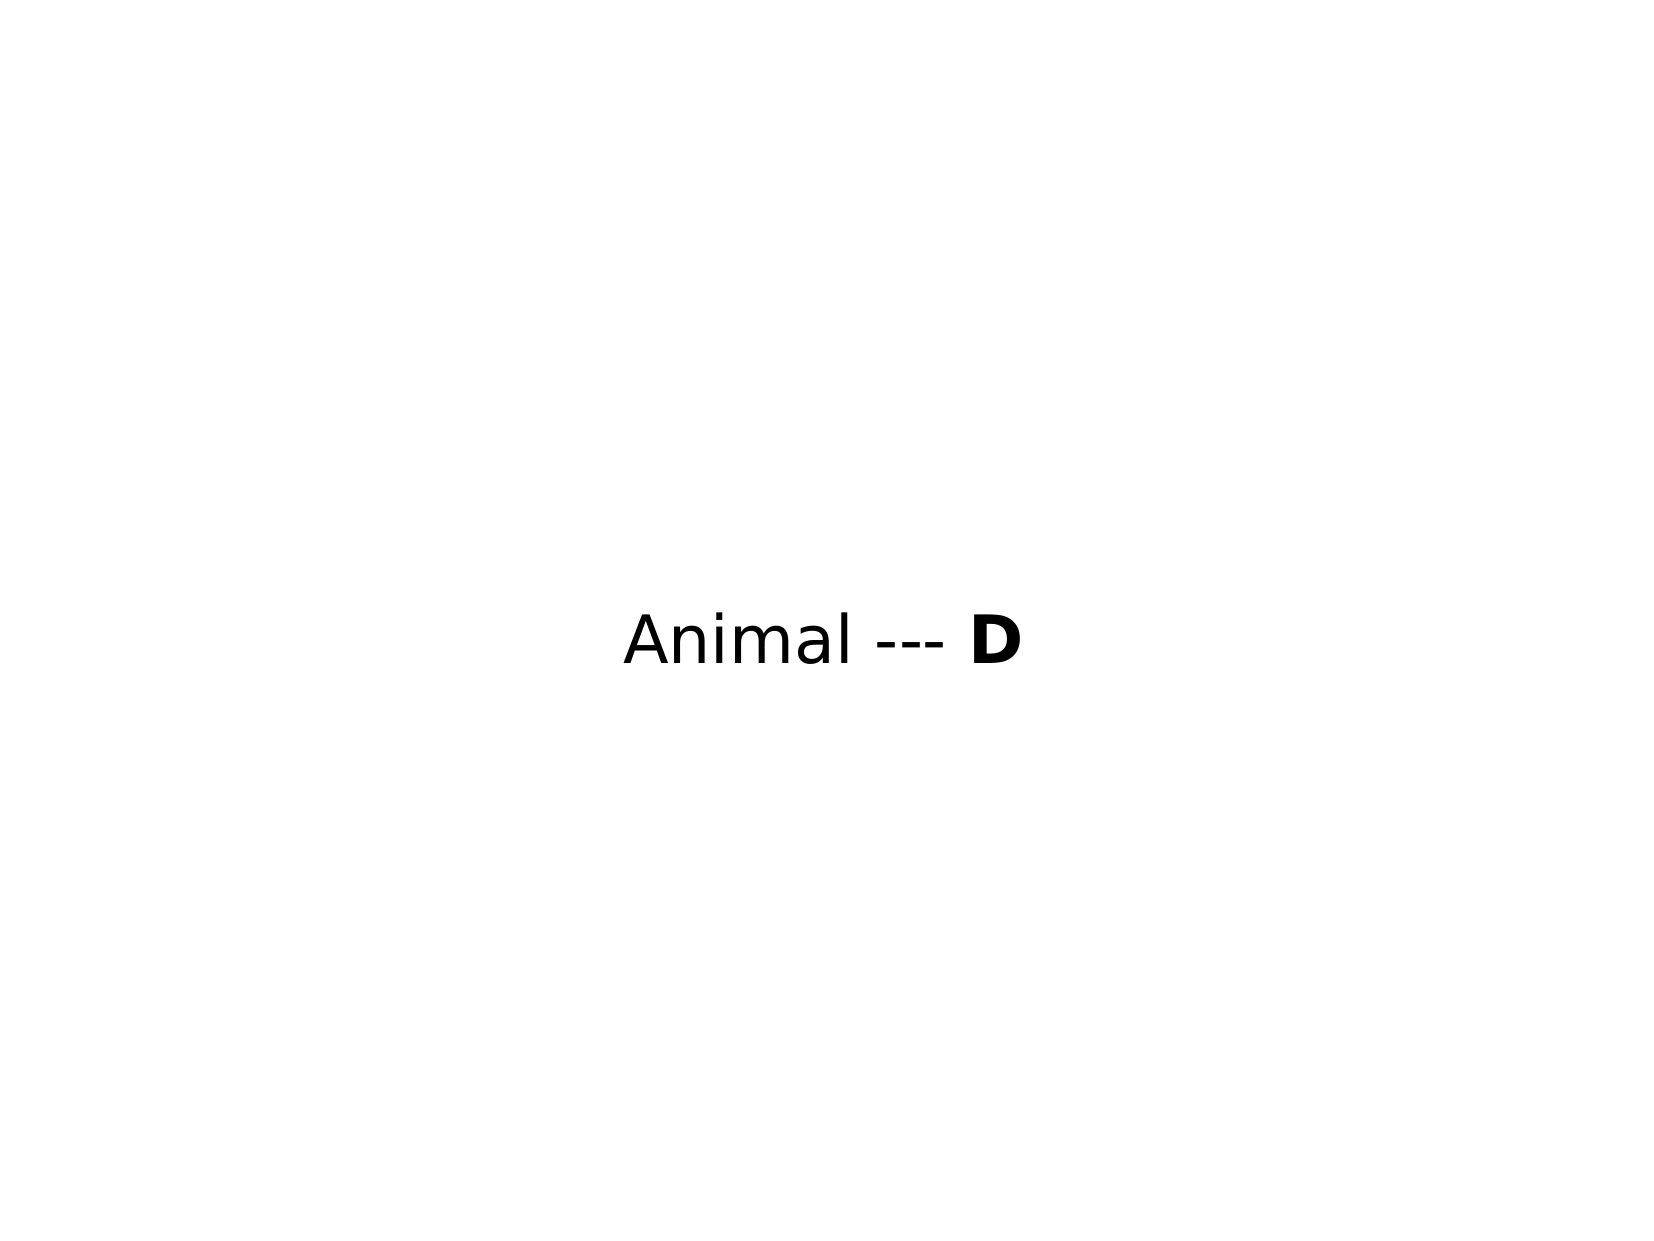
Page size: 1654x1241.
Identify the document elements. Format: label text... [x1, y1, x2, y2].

subtitle Animal --- D [82, 290, 1565, 1010]
